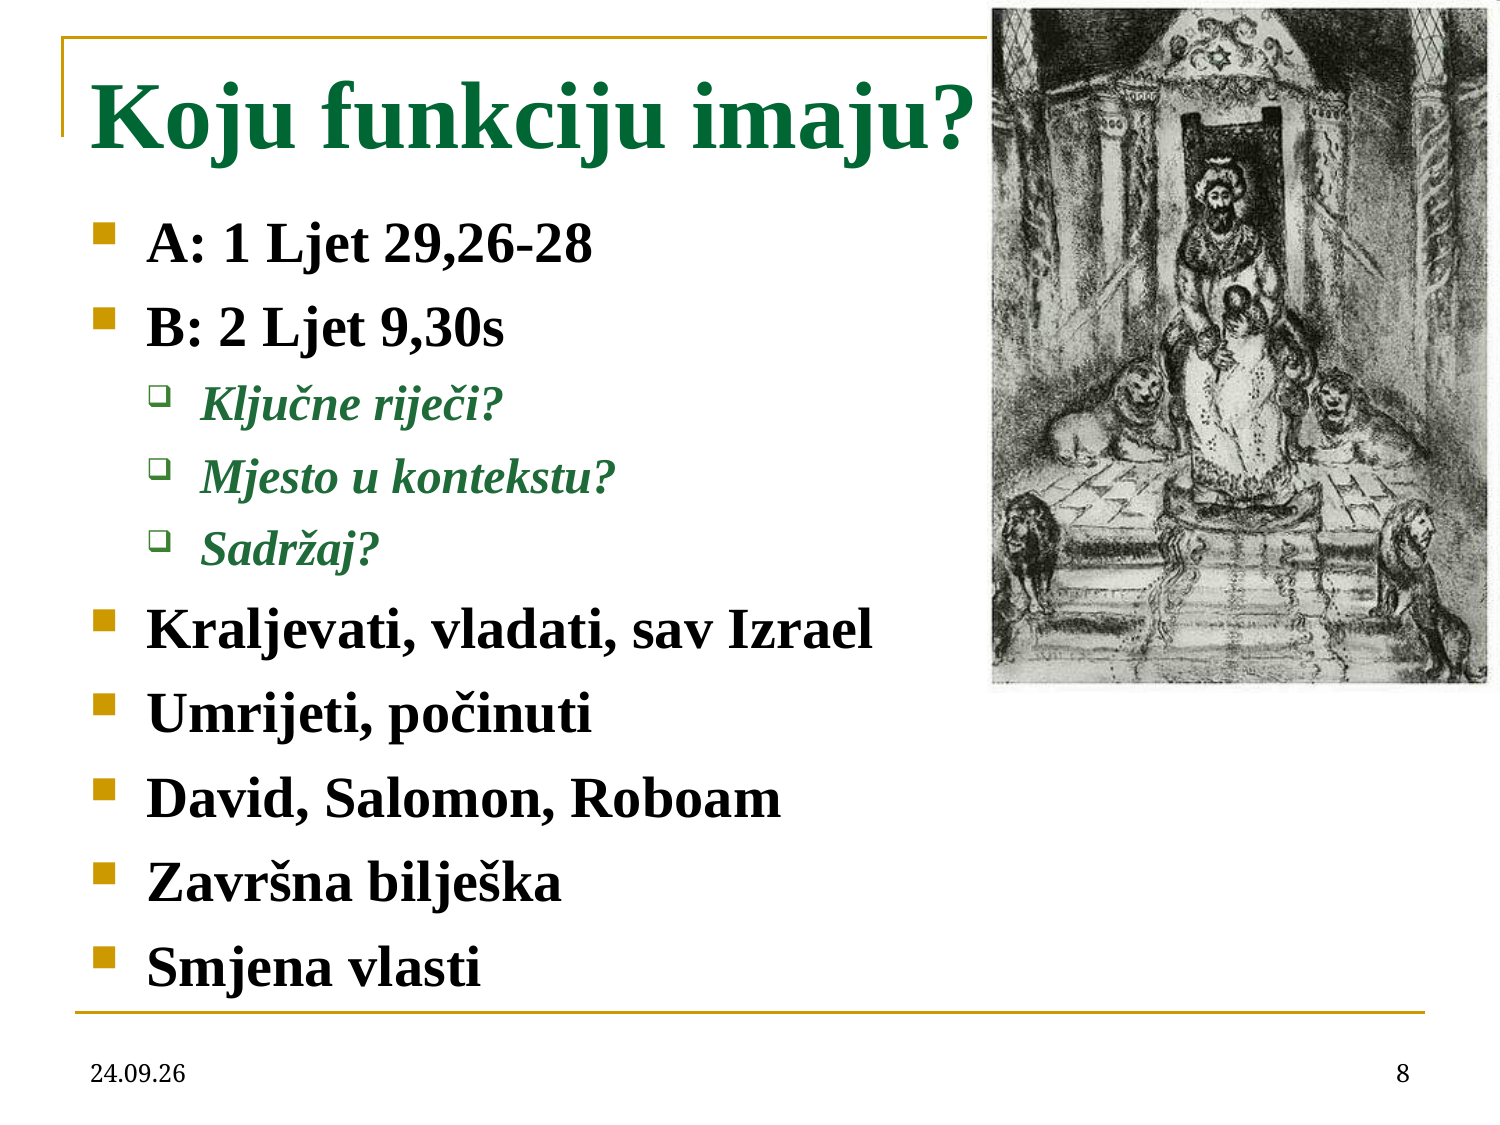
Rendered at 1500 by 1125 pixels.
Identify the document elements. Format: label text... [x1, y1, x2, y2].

picture [987, 0, 1500, 693]
text_box <number> [1074, 1024, 1426, 1100]
title Koju funkciju imaju? [75, 45, 987, 196]
text_box 03.12.25 [74, 1024, 426, 1100]
list A: 1 Ljet 29,26-28 B: 2 Ljet 9,30s Ključne riječi? Mjesto u kontekstu? Sadržaj? Kraljevati, vladati, sav Izrael Umrijeti, počinuti David, Salomon, Roboam Završna bilješka Smjena vlasti [75, 196, 1426, 1006]
